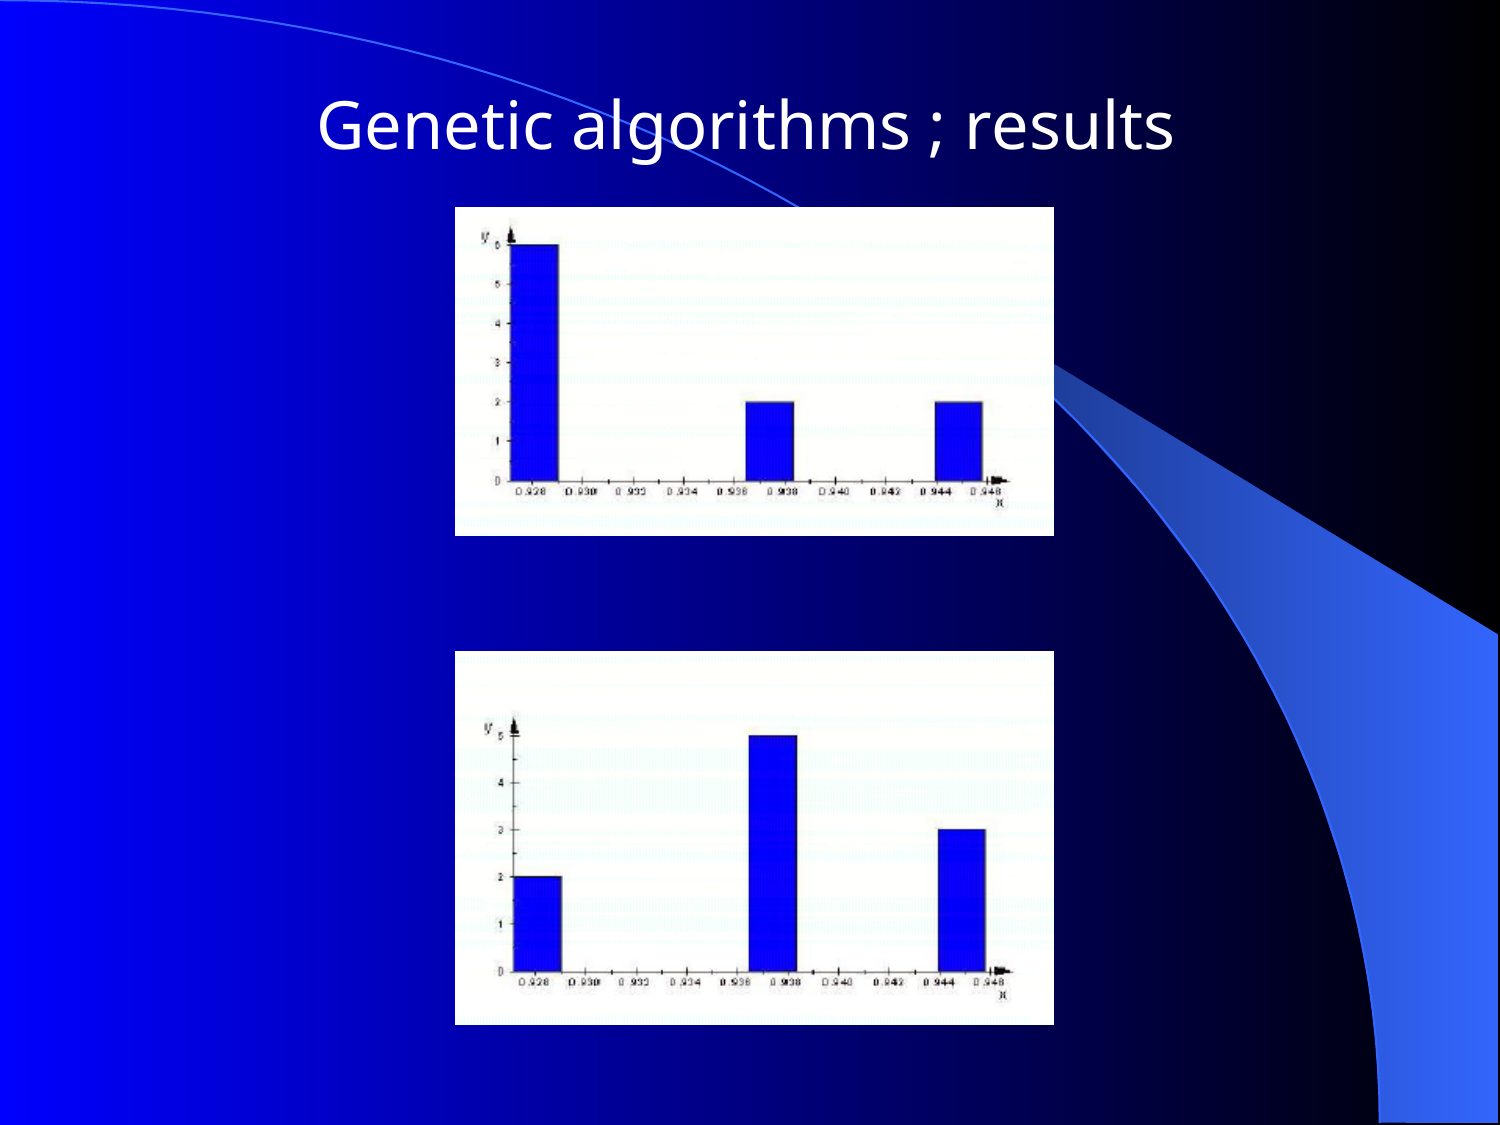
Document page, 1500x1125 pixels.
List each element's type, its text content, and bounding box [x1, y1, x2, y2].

text_box Genetic algorithms ; results [301, 70, 1288, 167]
picture [455, 651, 1054, 1026]
picture [455, 207, 1054, 536]
